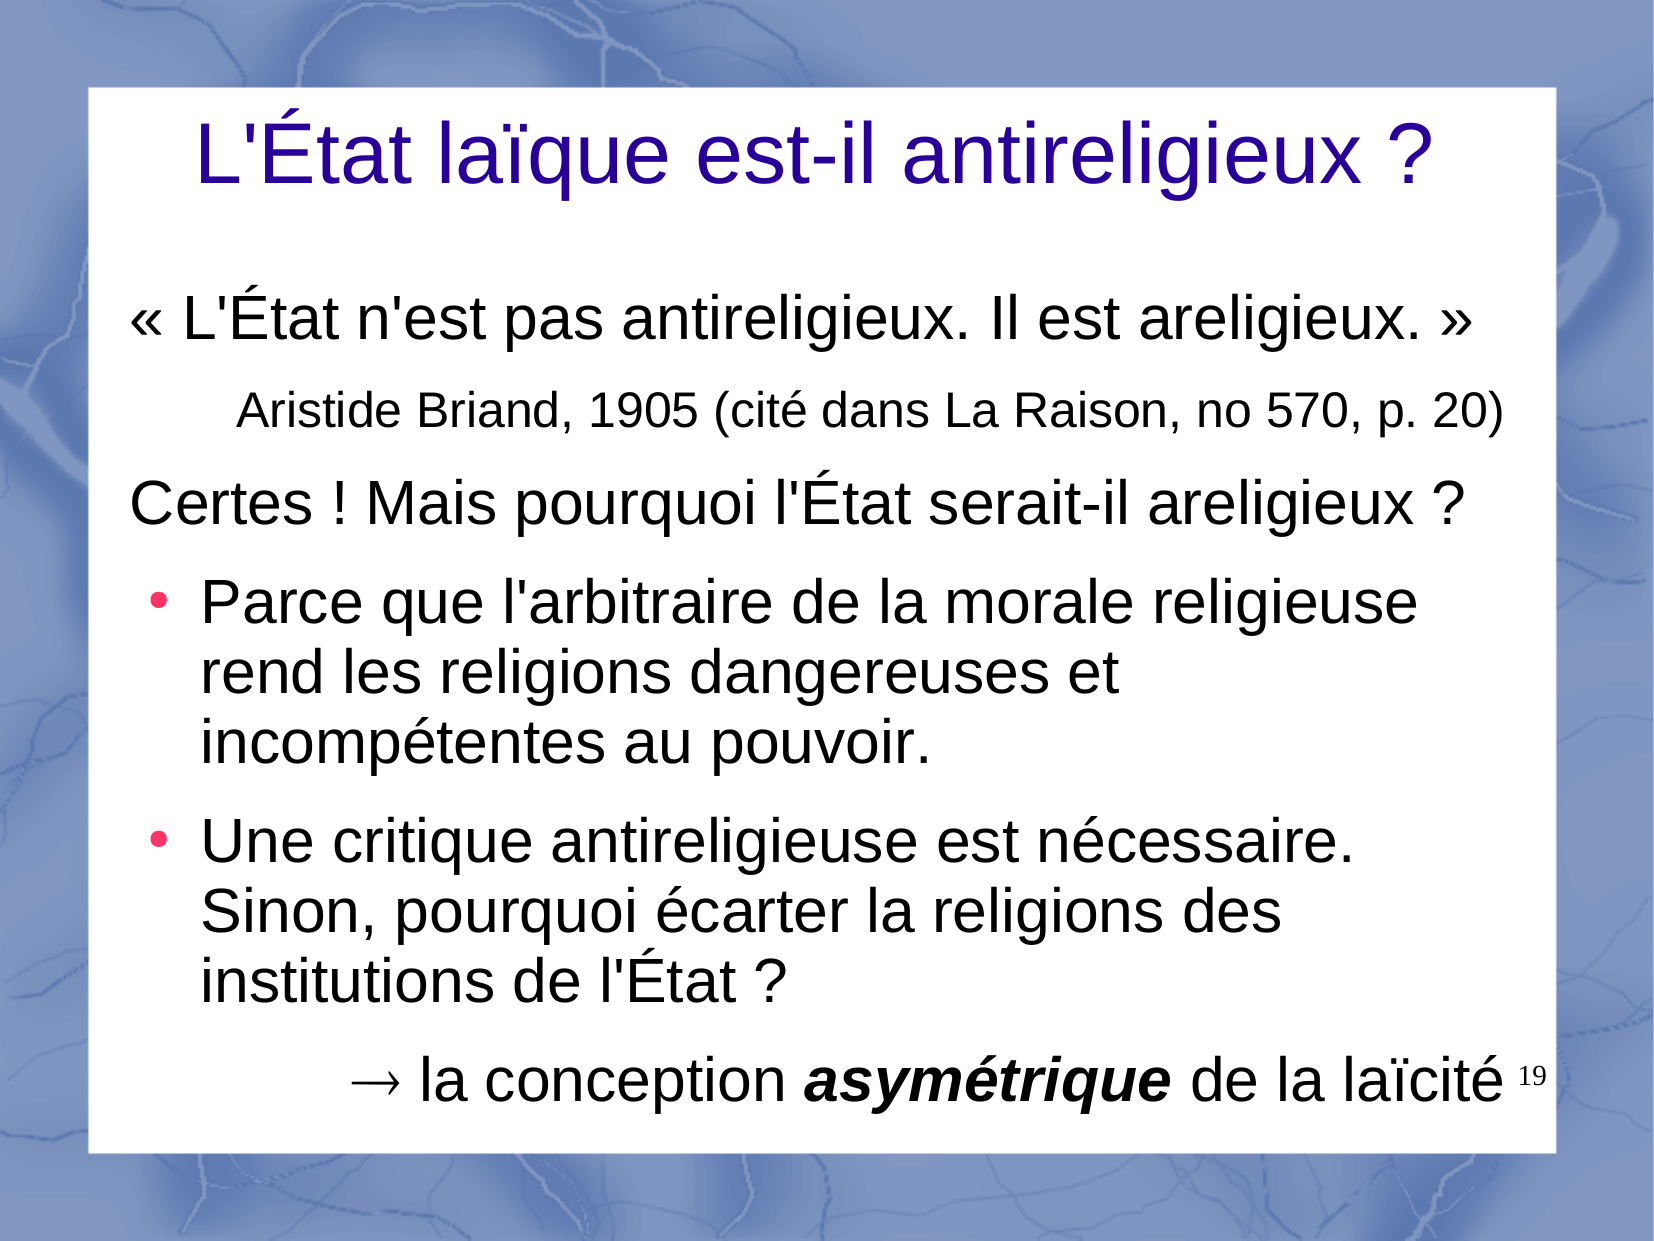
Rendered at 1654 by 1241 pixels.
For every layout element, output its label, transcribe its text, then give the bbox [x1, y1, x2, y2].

list « L'État n'est pas antireligieux. Il est areligieux. » Aristide Briand, 1905 (cité dans La Raison, no 570, p. 20) Certes ! Mais pourquoi l'État serait-il areligieux ? Parce que l'arbitraire de la morale religieuse rend les religions dangereuses et incompétentes au pouvoir. Une critique antireligieuse est nécessaire. Sinon, pourquoi écarter la religions des institutions de l'État ?  la conception asymétrique de la laïcité [129, 283, 1506, 1172]
picture [0, 0, 1654, 1241]
title L'État laïque est-il antireligieux ? [106, 94, 1524, 213]
